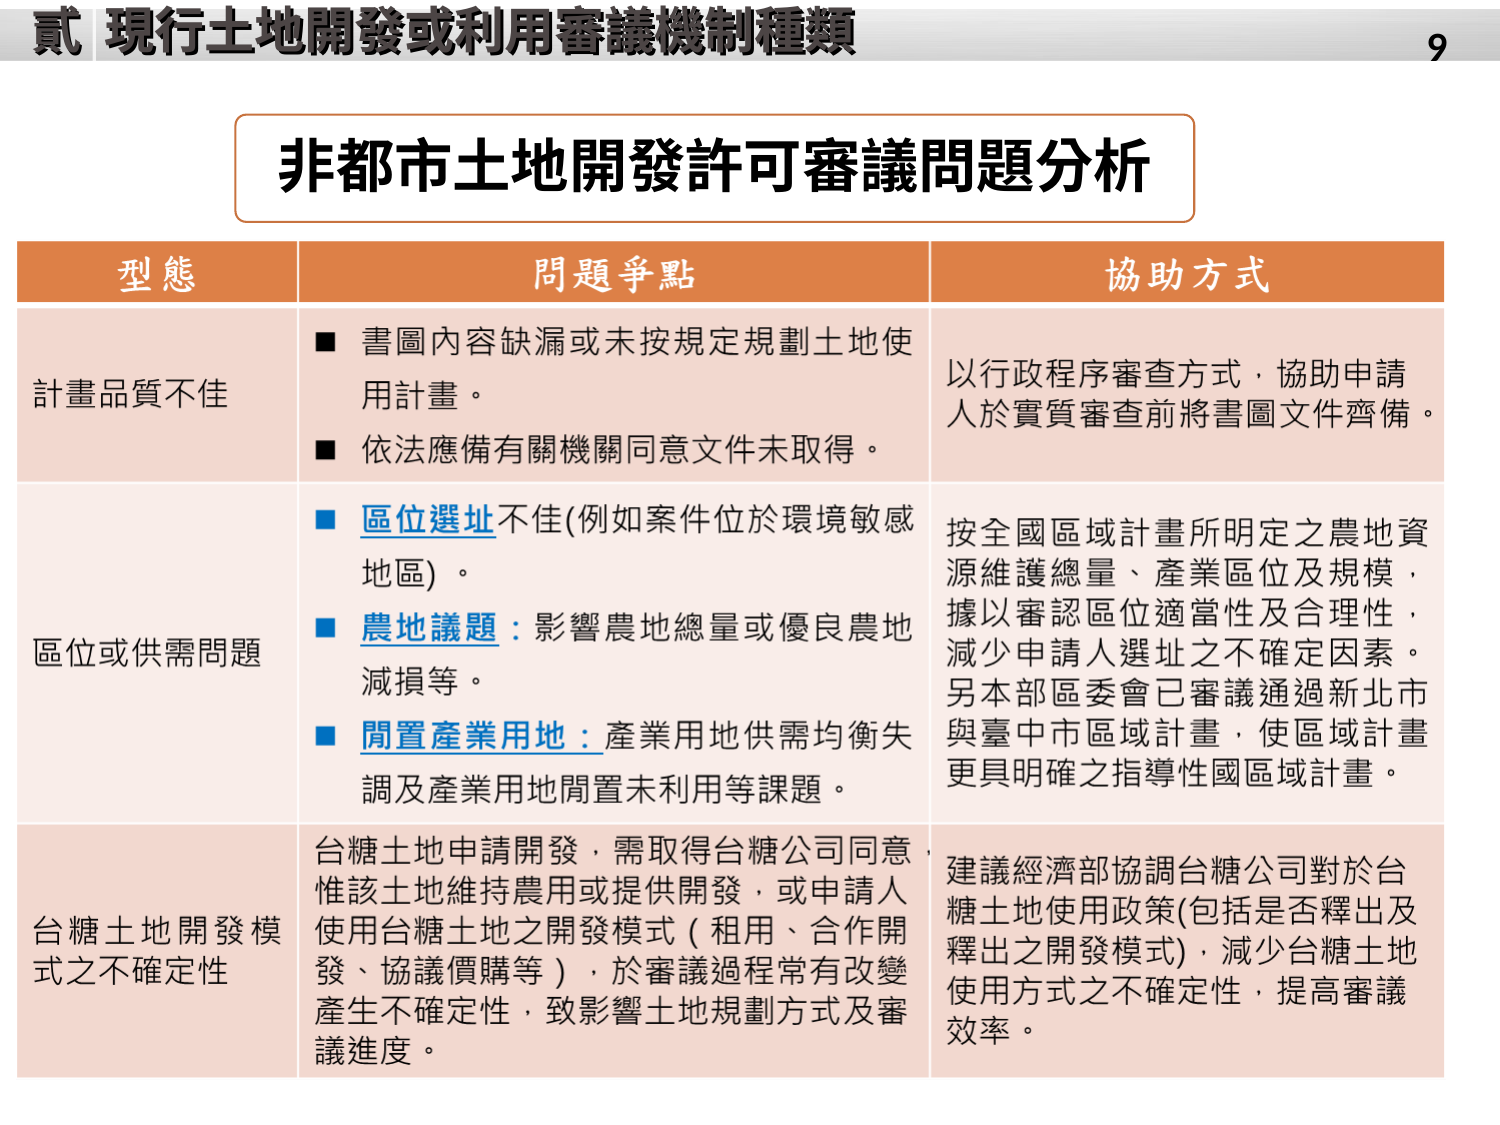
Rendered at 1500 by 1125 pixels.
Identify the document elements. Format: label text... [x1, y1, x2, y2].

text_box 非都市土地開發許可審議問題分析 [238, 117, 1192, 219]
text_box 貳 [16, 0, 90, 65]
text_box 9 [1379, 12, 1495, 64]
picture [16, 234, 1446, 1091]
text_box 現行土地開發或利用審議機制種類 [90, 0, 1341, 65]
